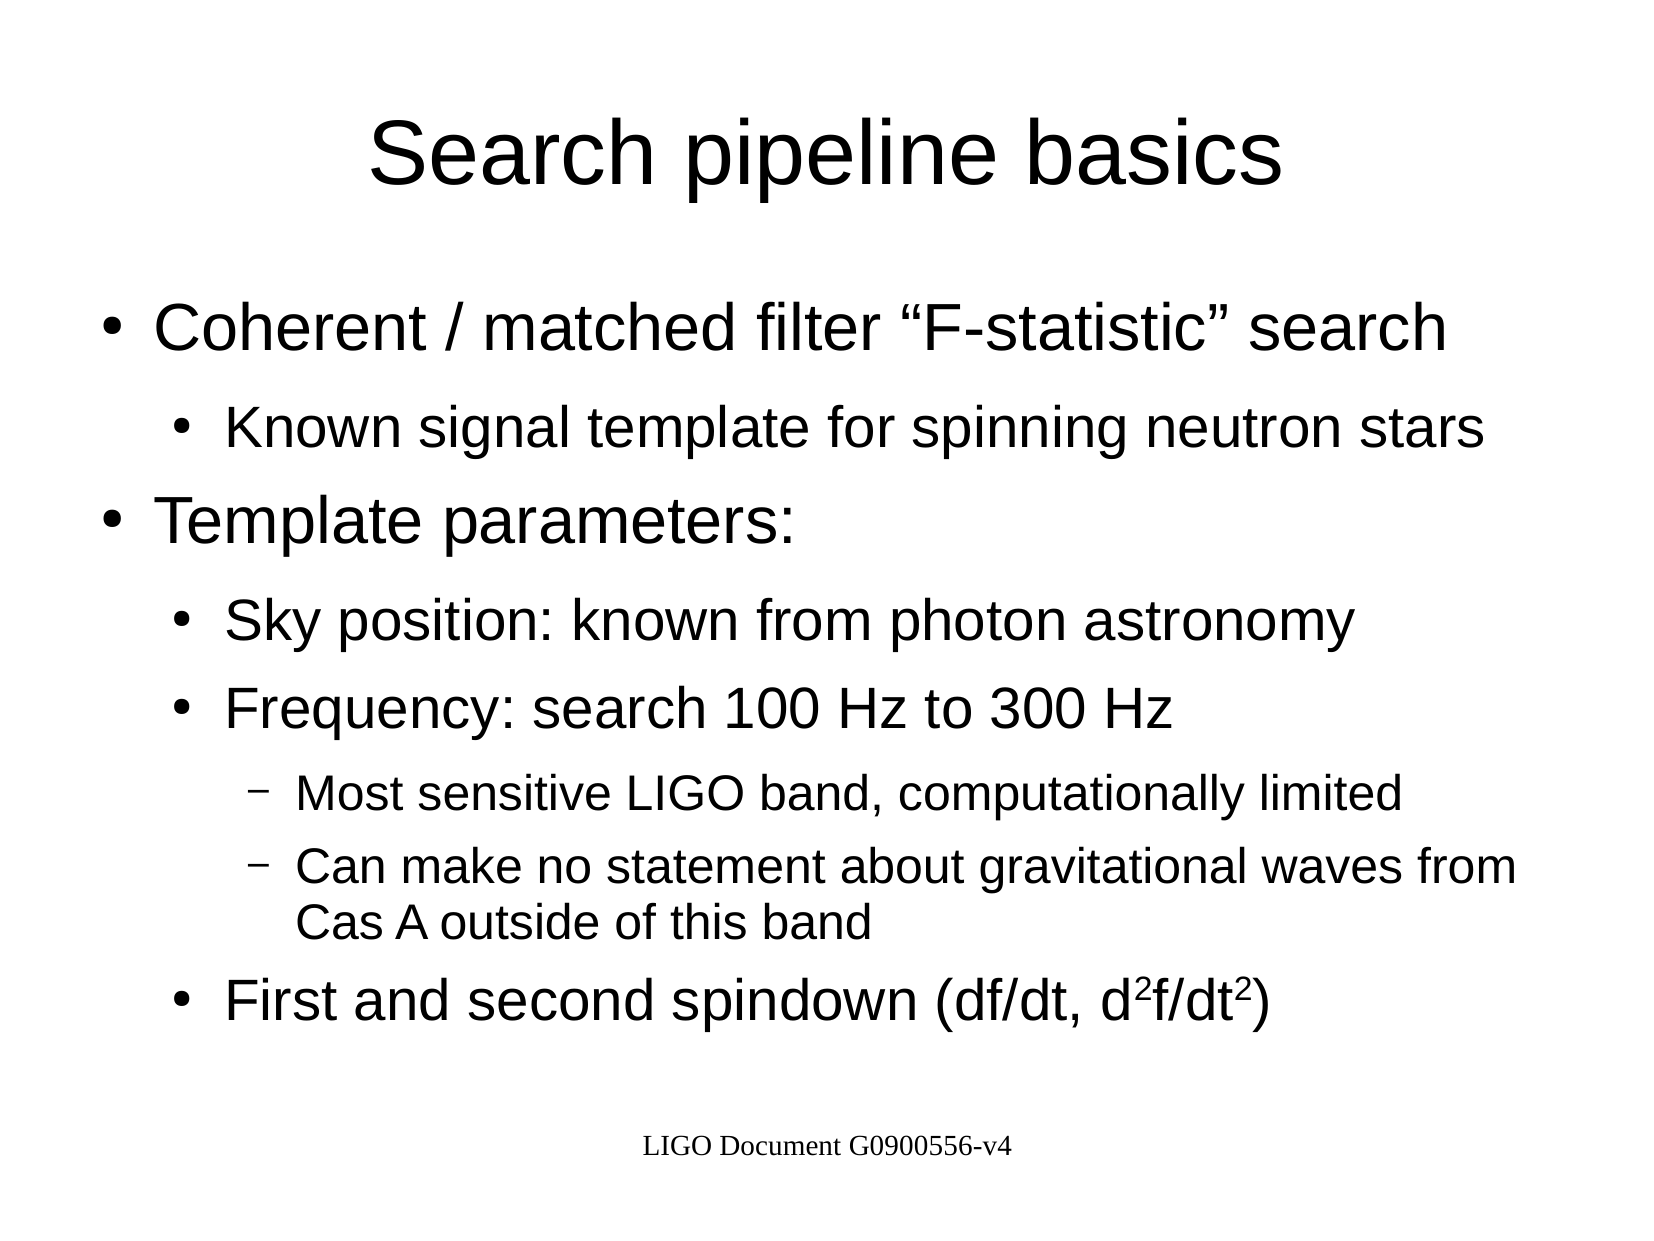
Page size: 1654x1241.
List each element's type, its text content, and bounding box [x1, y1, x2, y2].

list Coherent / matched filter “F-statistic” search Known signal template for spinning neutron stars Template parameters: Sky position: known from photon astronomy Frequency: search 100 Hz to 300 Hz Most sensitive LIGO band, computationally limited Can make no statement about gravitational waves from Cas A outside of this band First and second spindown (df/dt, d2f/dt2) [82, 290, 1571, 1094]
title Search pipeline basics [82, 56, 1571, 250]
